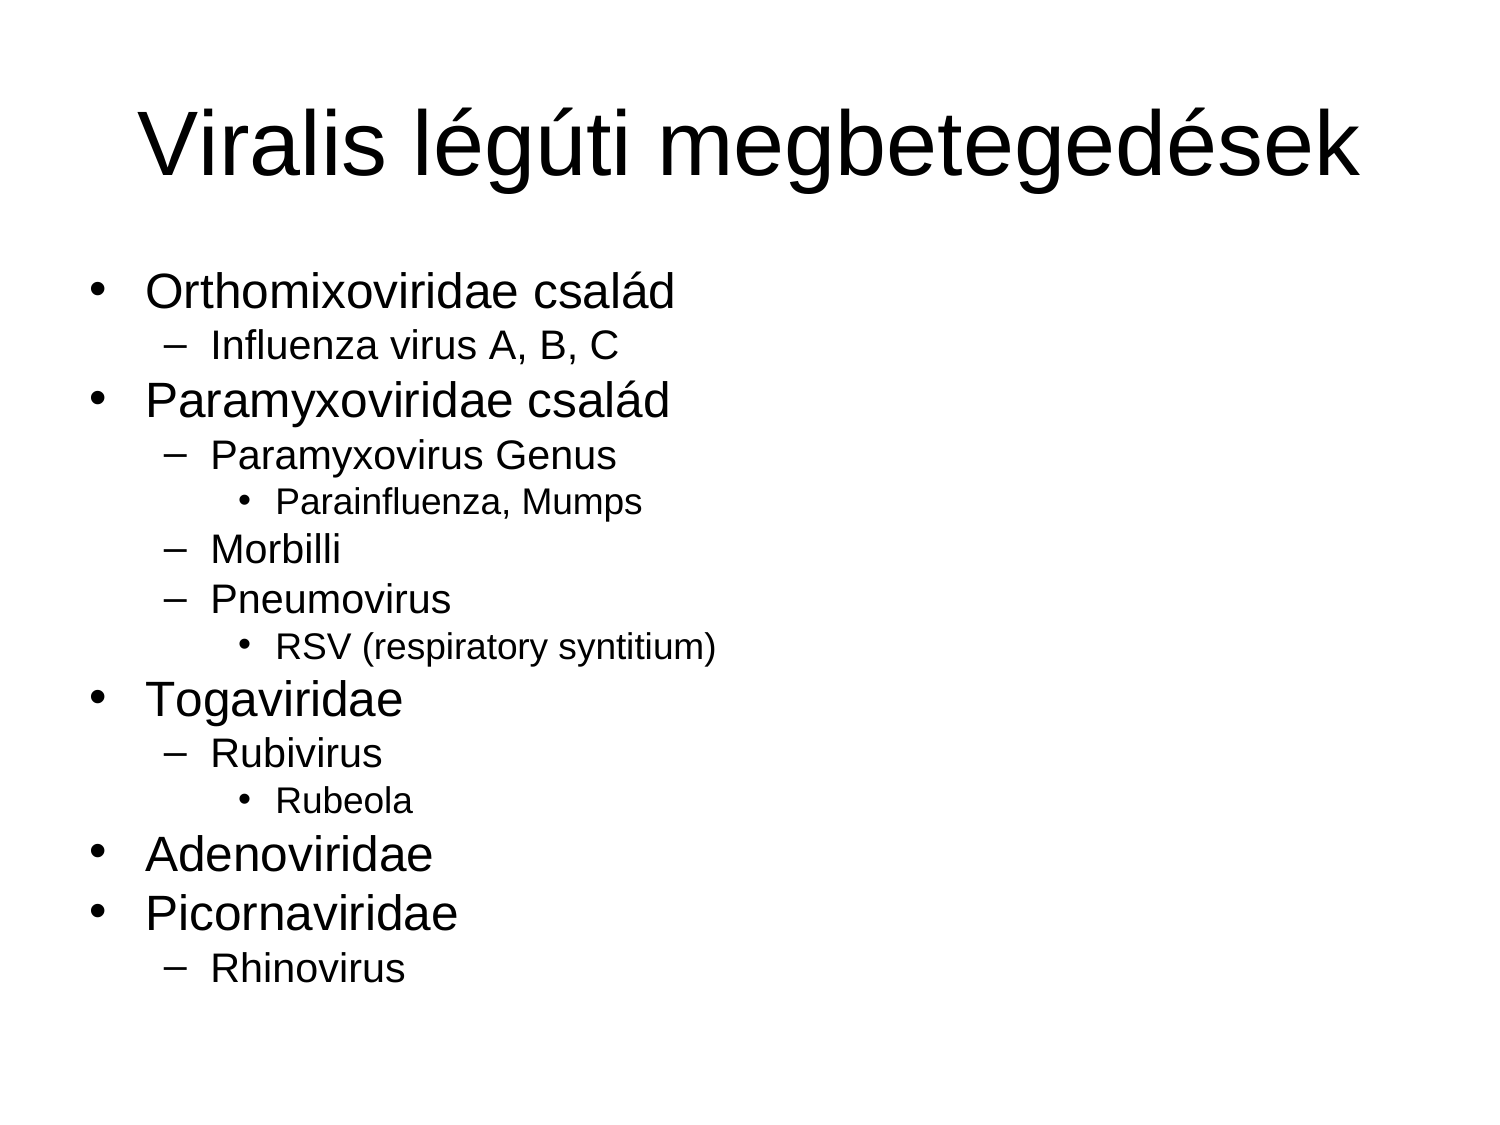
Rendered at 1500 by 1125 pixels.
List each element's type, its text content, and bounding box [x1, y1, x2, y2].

list Orthomixoviridae család Influenza virus A, B, C Paramyxoviridae család Paramyxovirus Genus Parainfluenza, Mumps Morbilli Pneumovirus RSV (respiratory syntitium) Togaviridae Rubivirus Rubeola Adenoviridae Picornaviridae Rhinovirus [75, 262, 1426, 1005]
title Viralis légúti megbetegedések [75, 45, 1426, 233]
